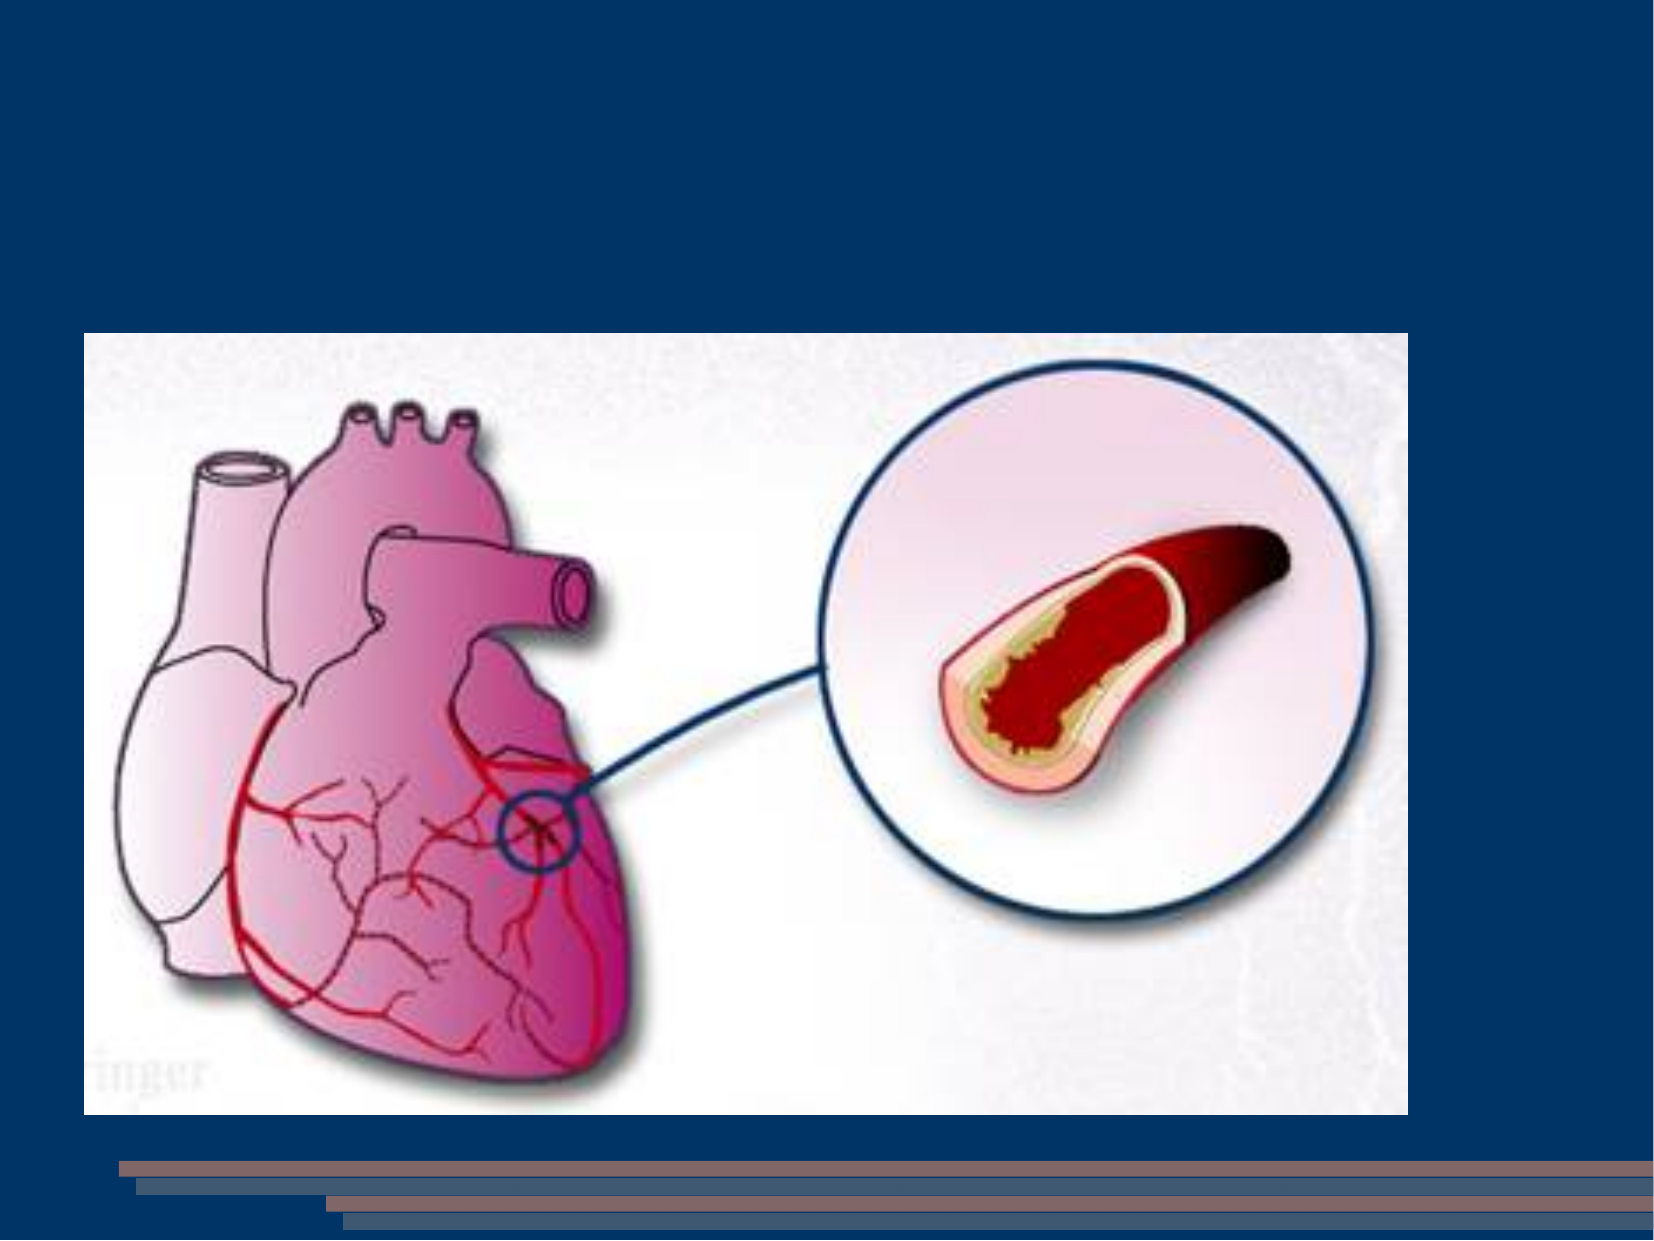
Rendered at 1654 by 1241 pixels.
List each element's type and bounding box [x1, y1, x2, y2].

picture [84, 333, 1408, 1115]
